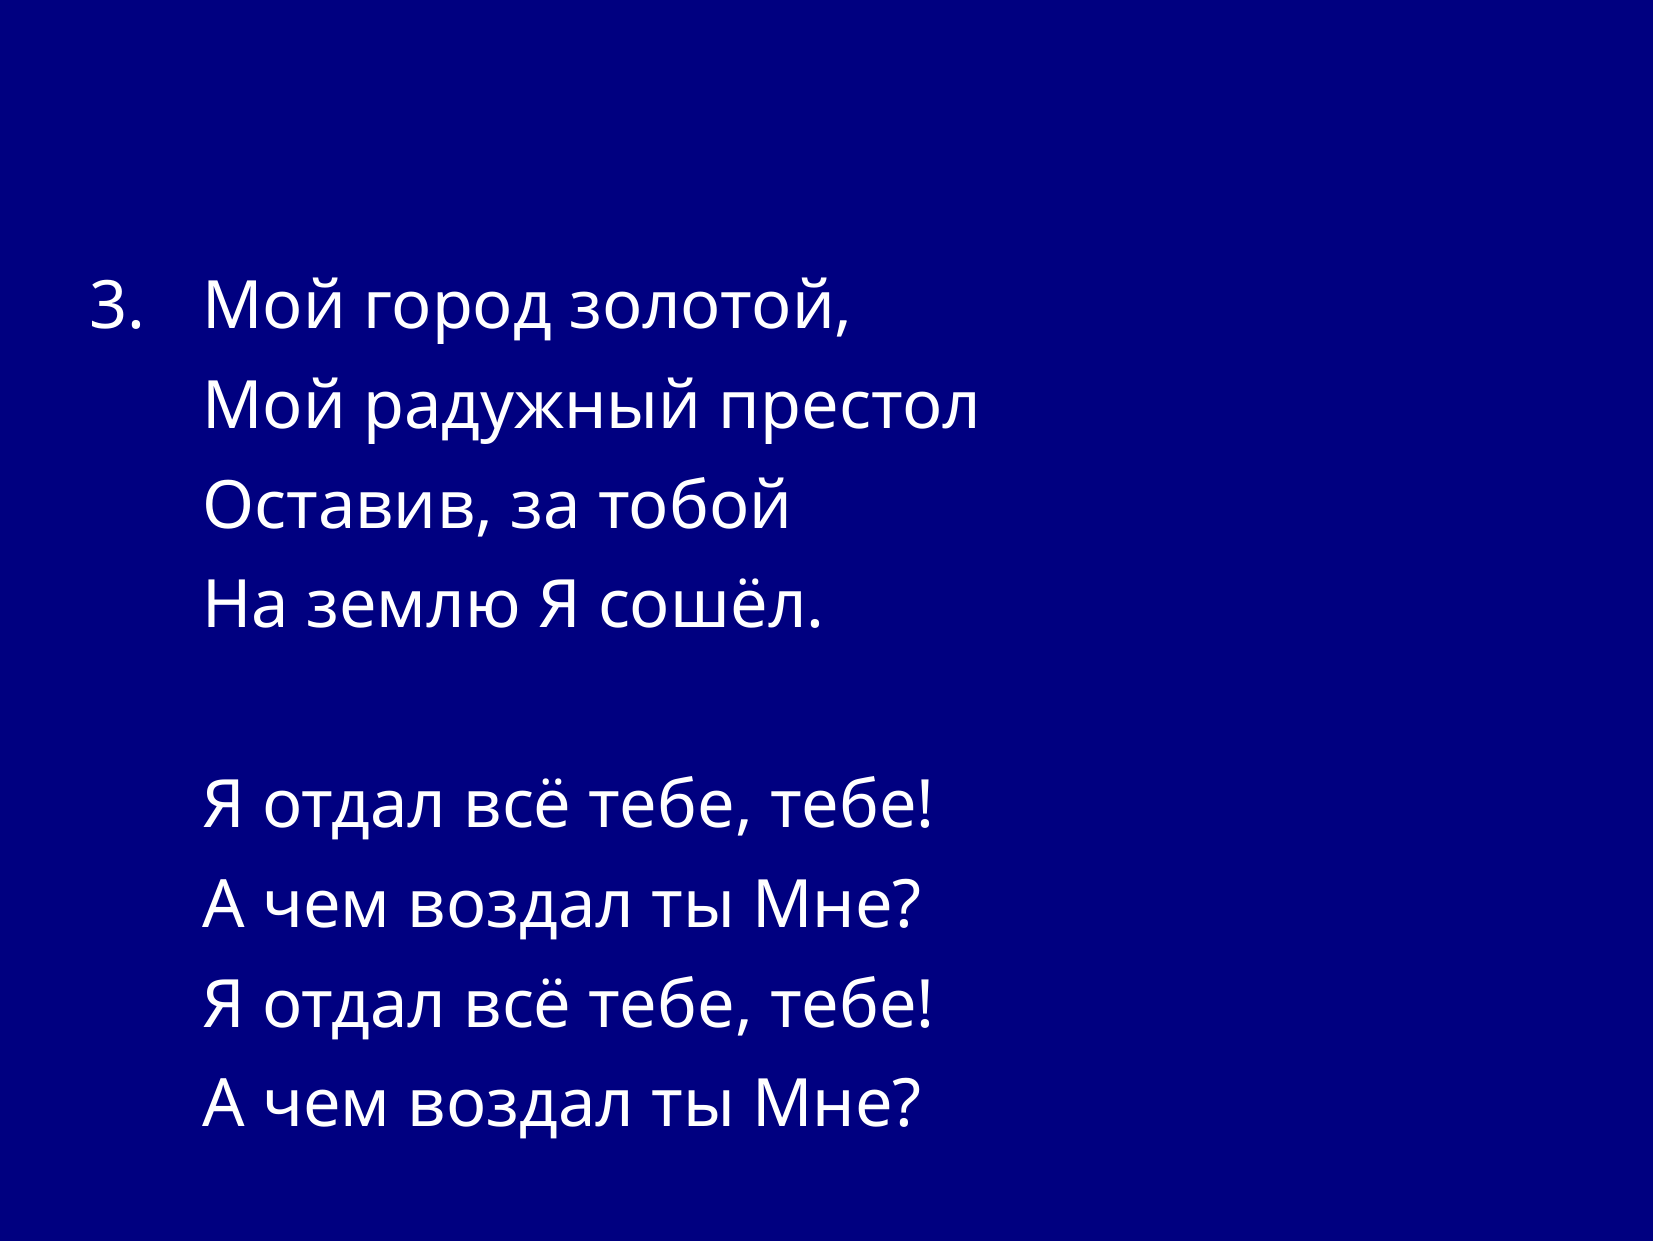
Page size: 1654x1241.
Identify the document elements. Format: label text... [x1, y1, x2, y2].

text_box 3. Мой город золотой, Мой радужный престол Оставив, за тобой На землю Я сошёл. Я отдал всё тебе, тебе! А чем воздал ты Мне? Я отдал всё тебе, тебе! А чем воздал ты Мне? [75, 150, 1576, 1163]
